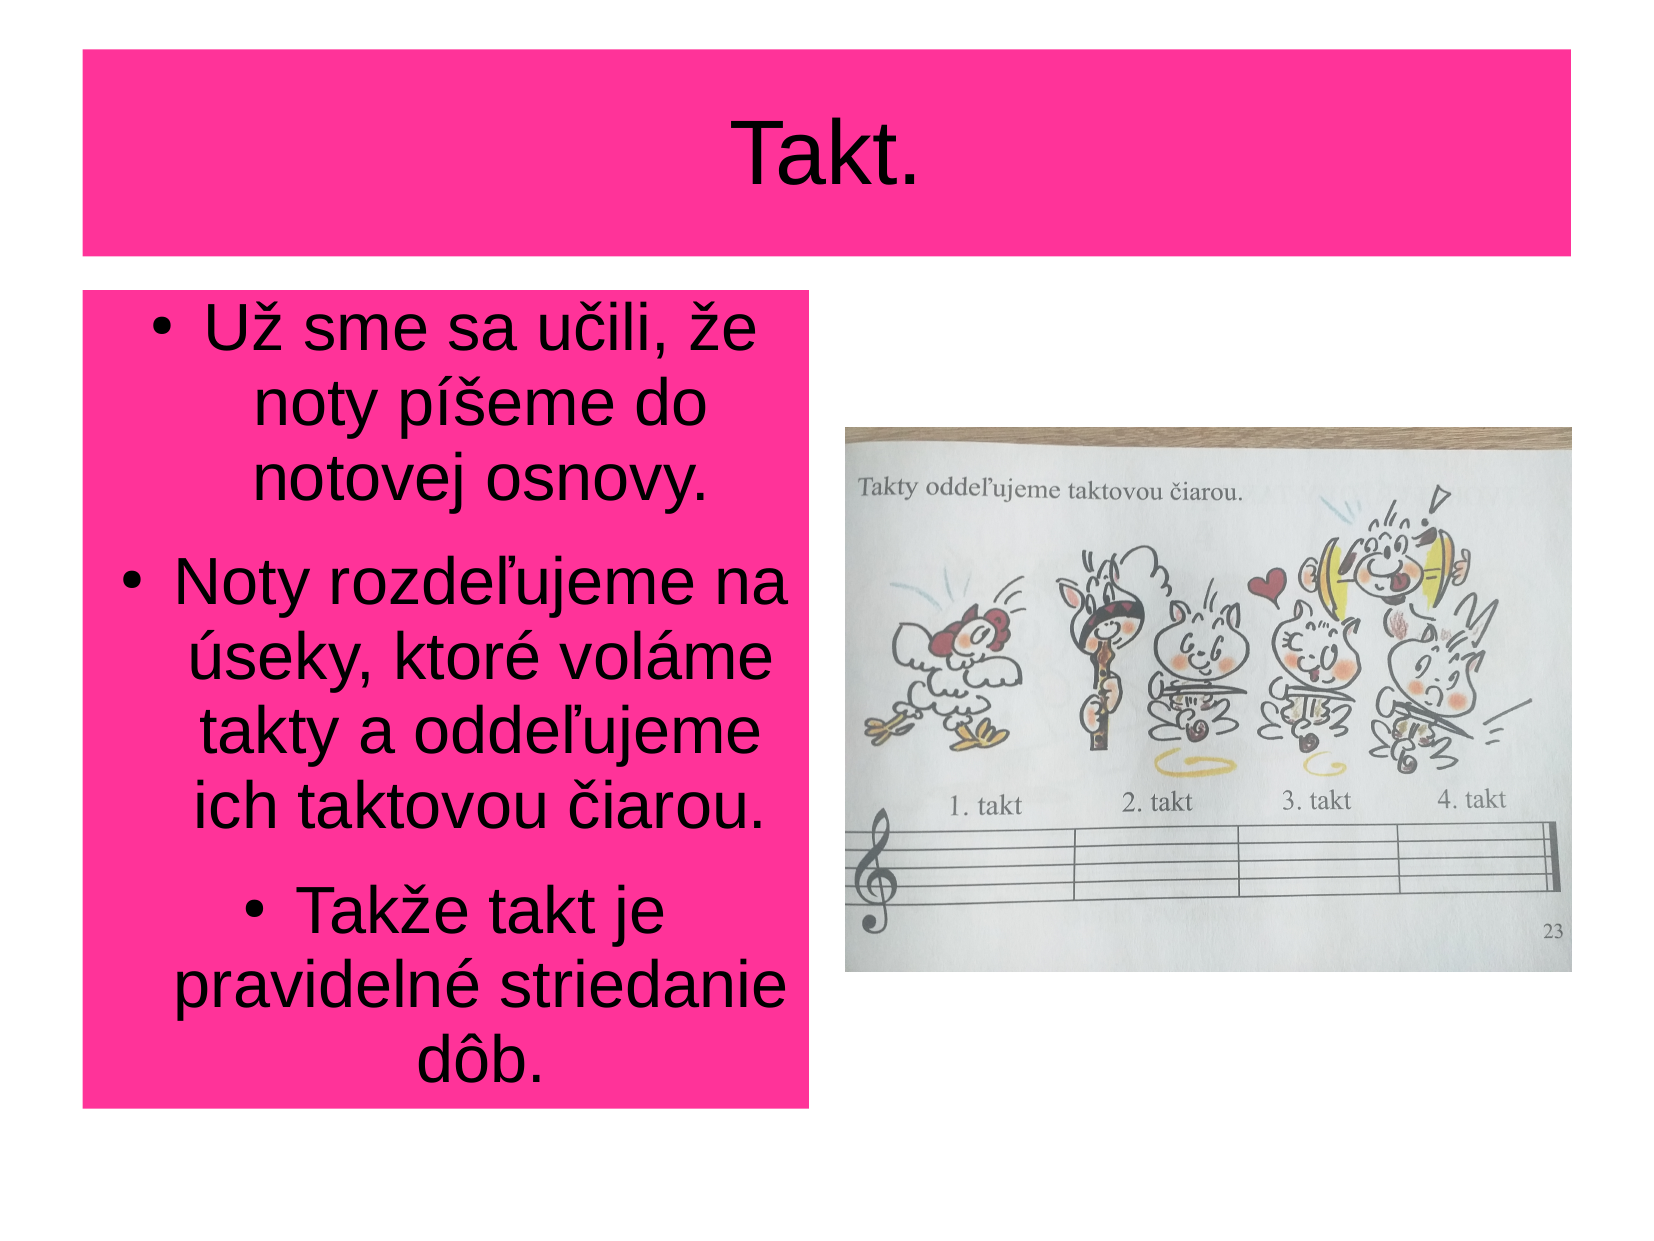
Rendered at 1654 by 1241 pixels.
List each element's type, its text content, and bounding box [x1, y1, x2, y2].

title Takt. [82, 49, 1571, 257]
picture [845, 427, 1572, 972]
list Už sme sa učili, že noty píšeme do notovej osnovy. Noty rozdeľujeme na úseky, ktoré voláme takty a oddeľujeme ich taktovou čiarou. Takže takt je pravidelné striedanie dôb. [82, 290, 809, 1109]
